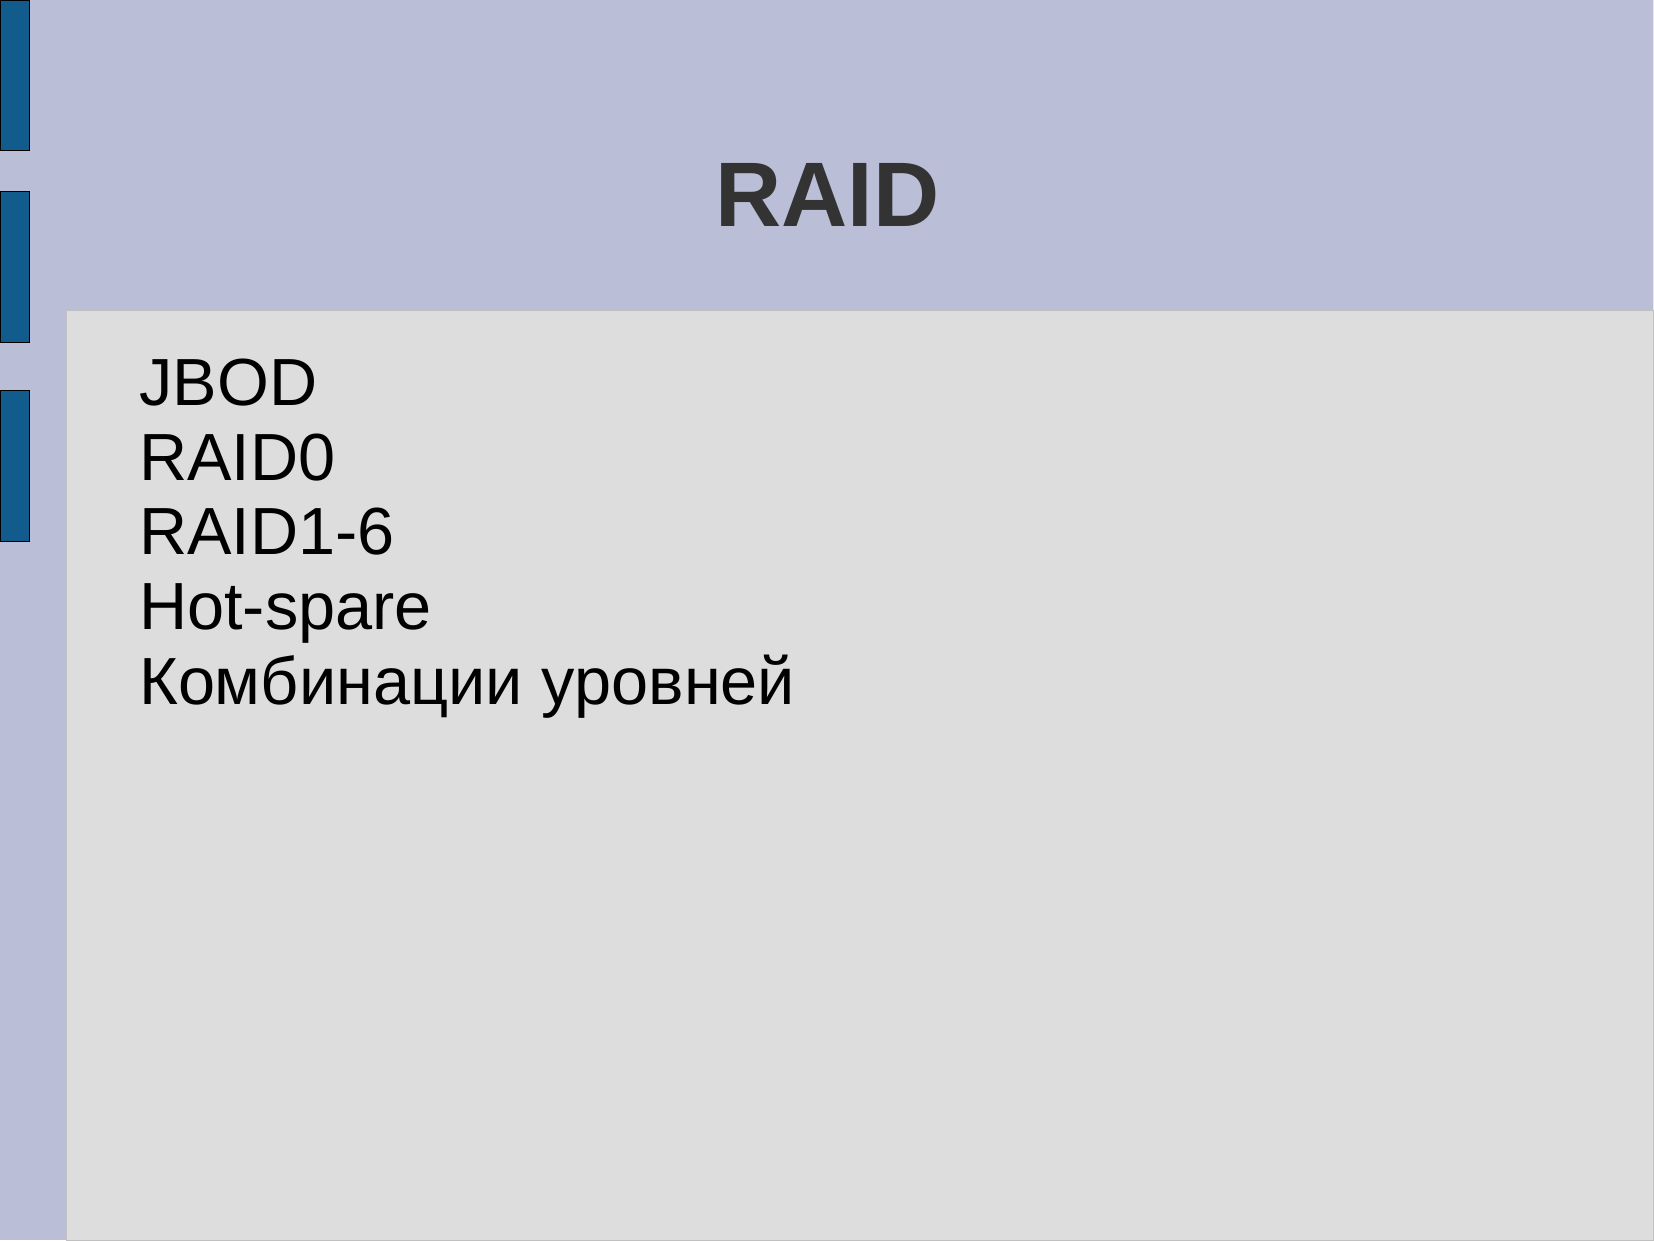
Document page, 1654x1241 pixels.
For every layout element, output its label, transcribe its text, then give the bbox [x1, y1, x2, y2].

list JBOD RAID0 RAID1-6 Hot-spare Комбинации уровней [121, 344, 1534, 1112]
title RAID [121, 98, 1534, 291]
